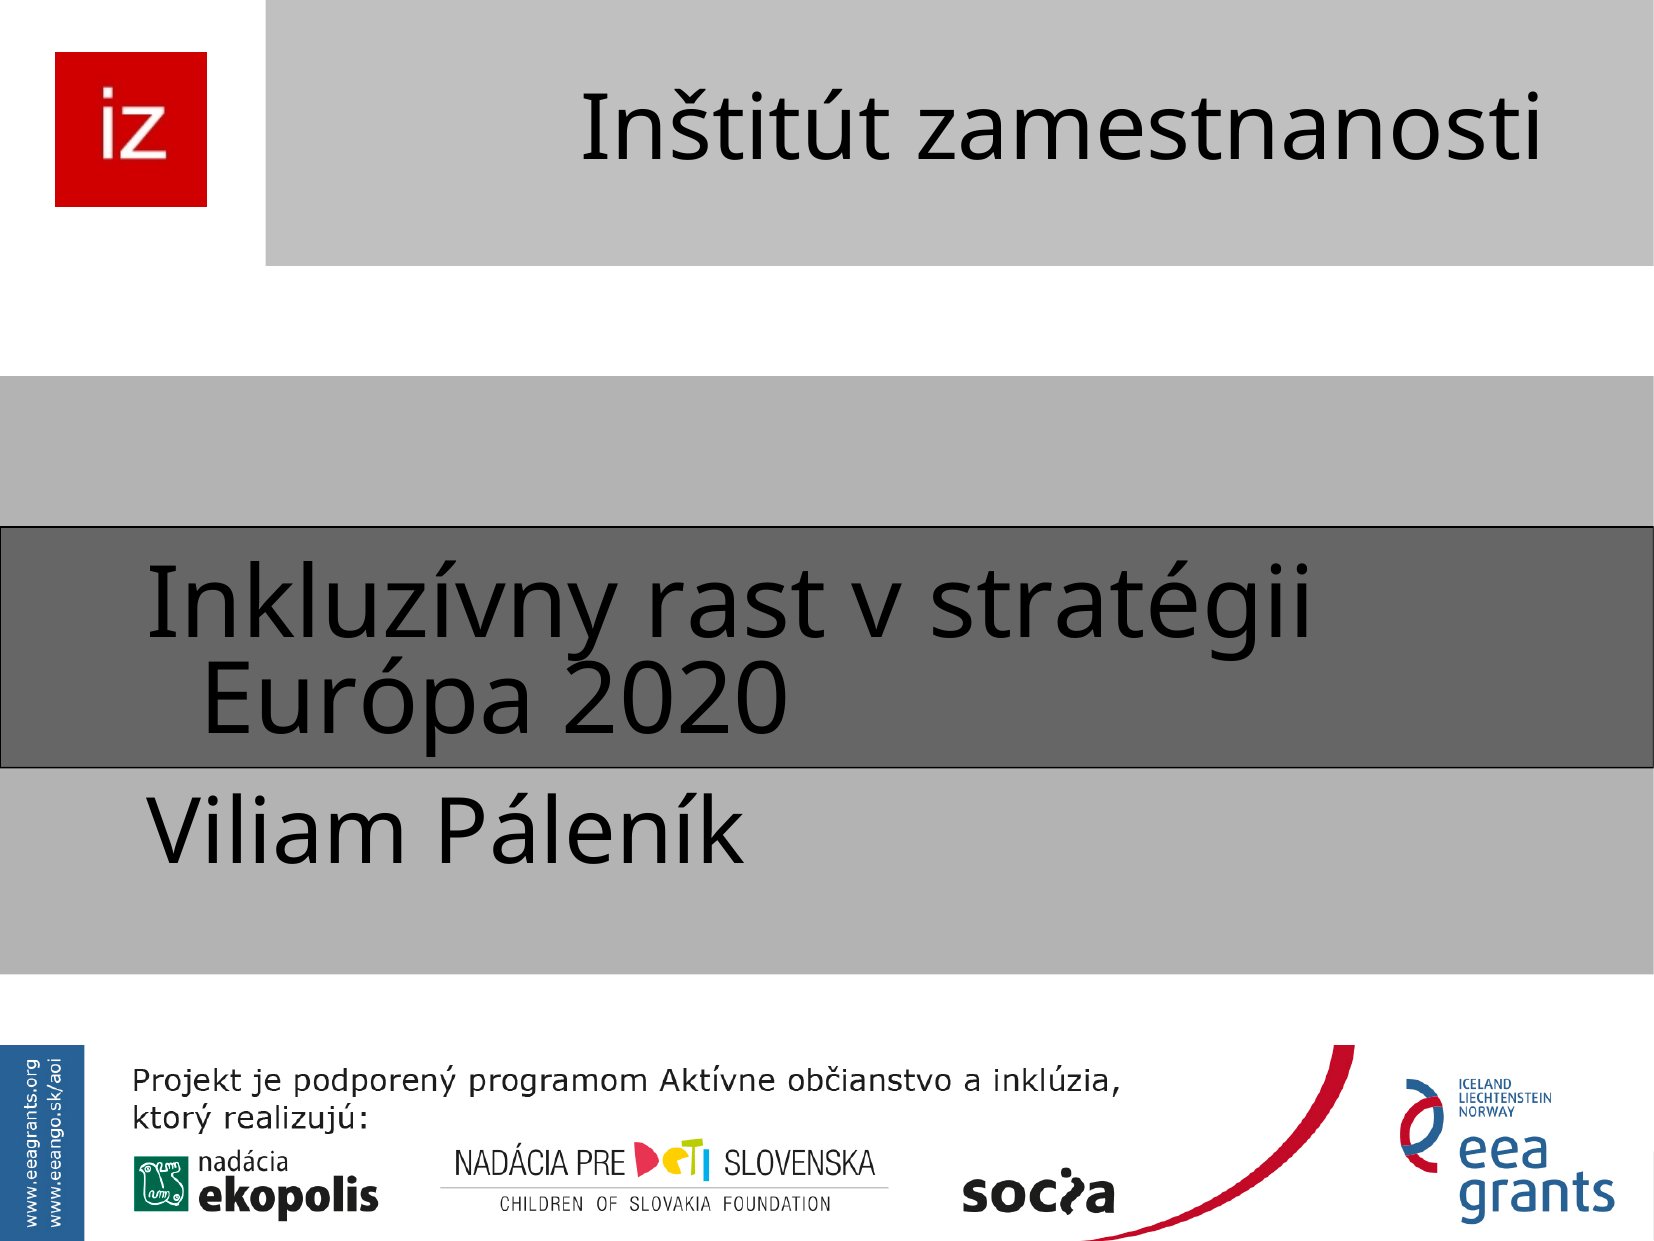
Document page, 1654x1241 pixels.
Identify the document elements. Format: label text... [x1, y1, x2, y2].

list Inkluzívny rast v stratégii Európa 2020 Viliam Páleník [59, 560, 1506, 939]
title Inštitút zamestnanosti [561, 78, 1565, 189]
text_box [0, 376, 1654, 975]
picture [0, 1045, 1654, 1241]
picture [55, 52, 207, 207]
